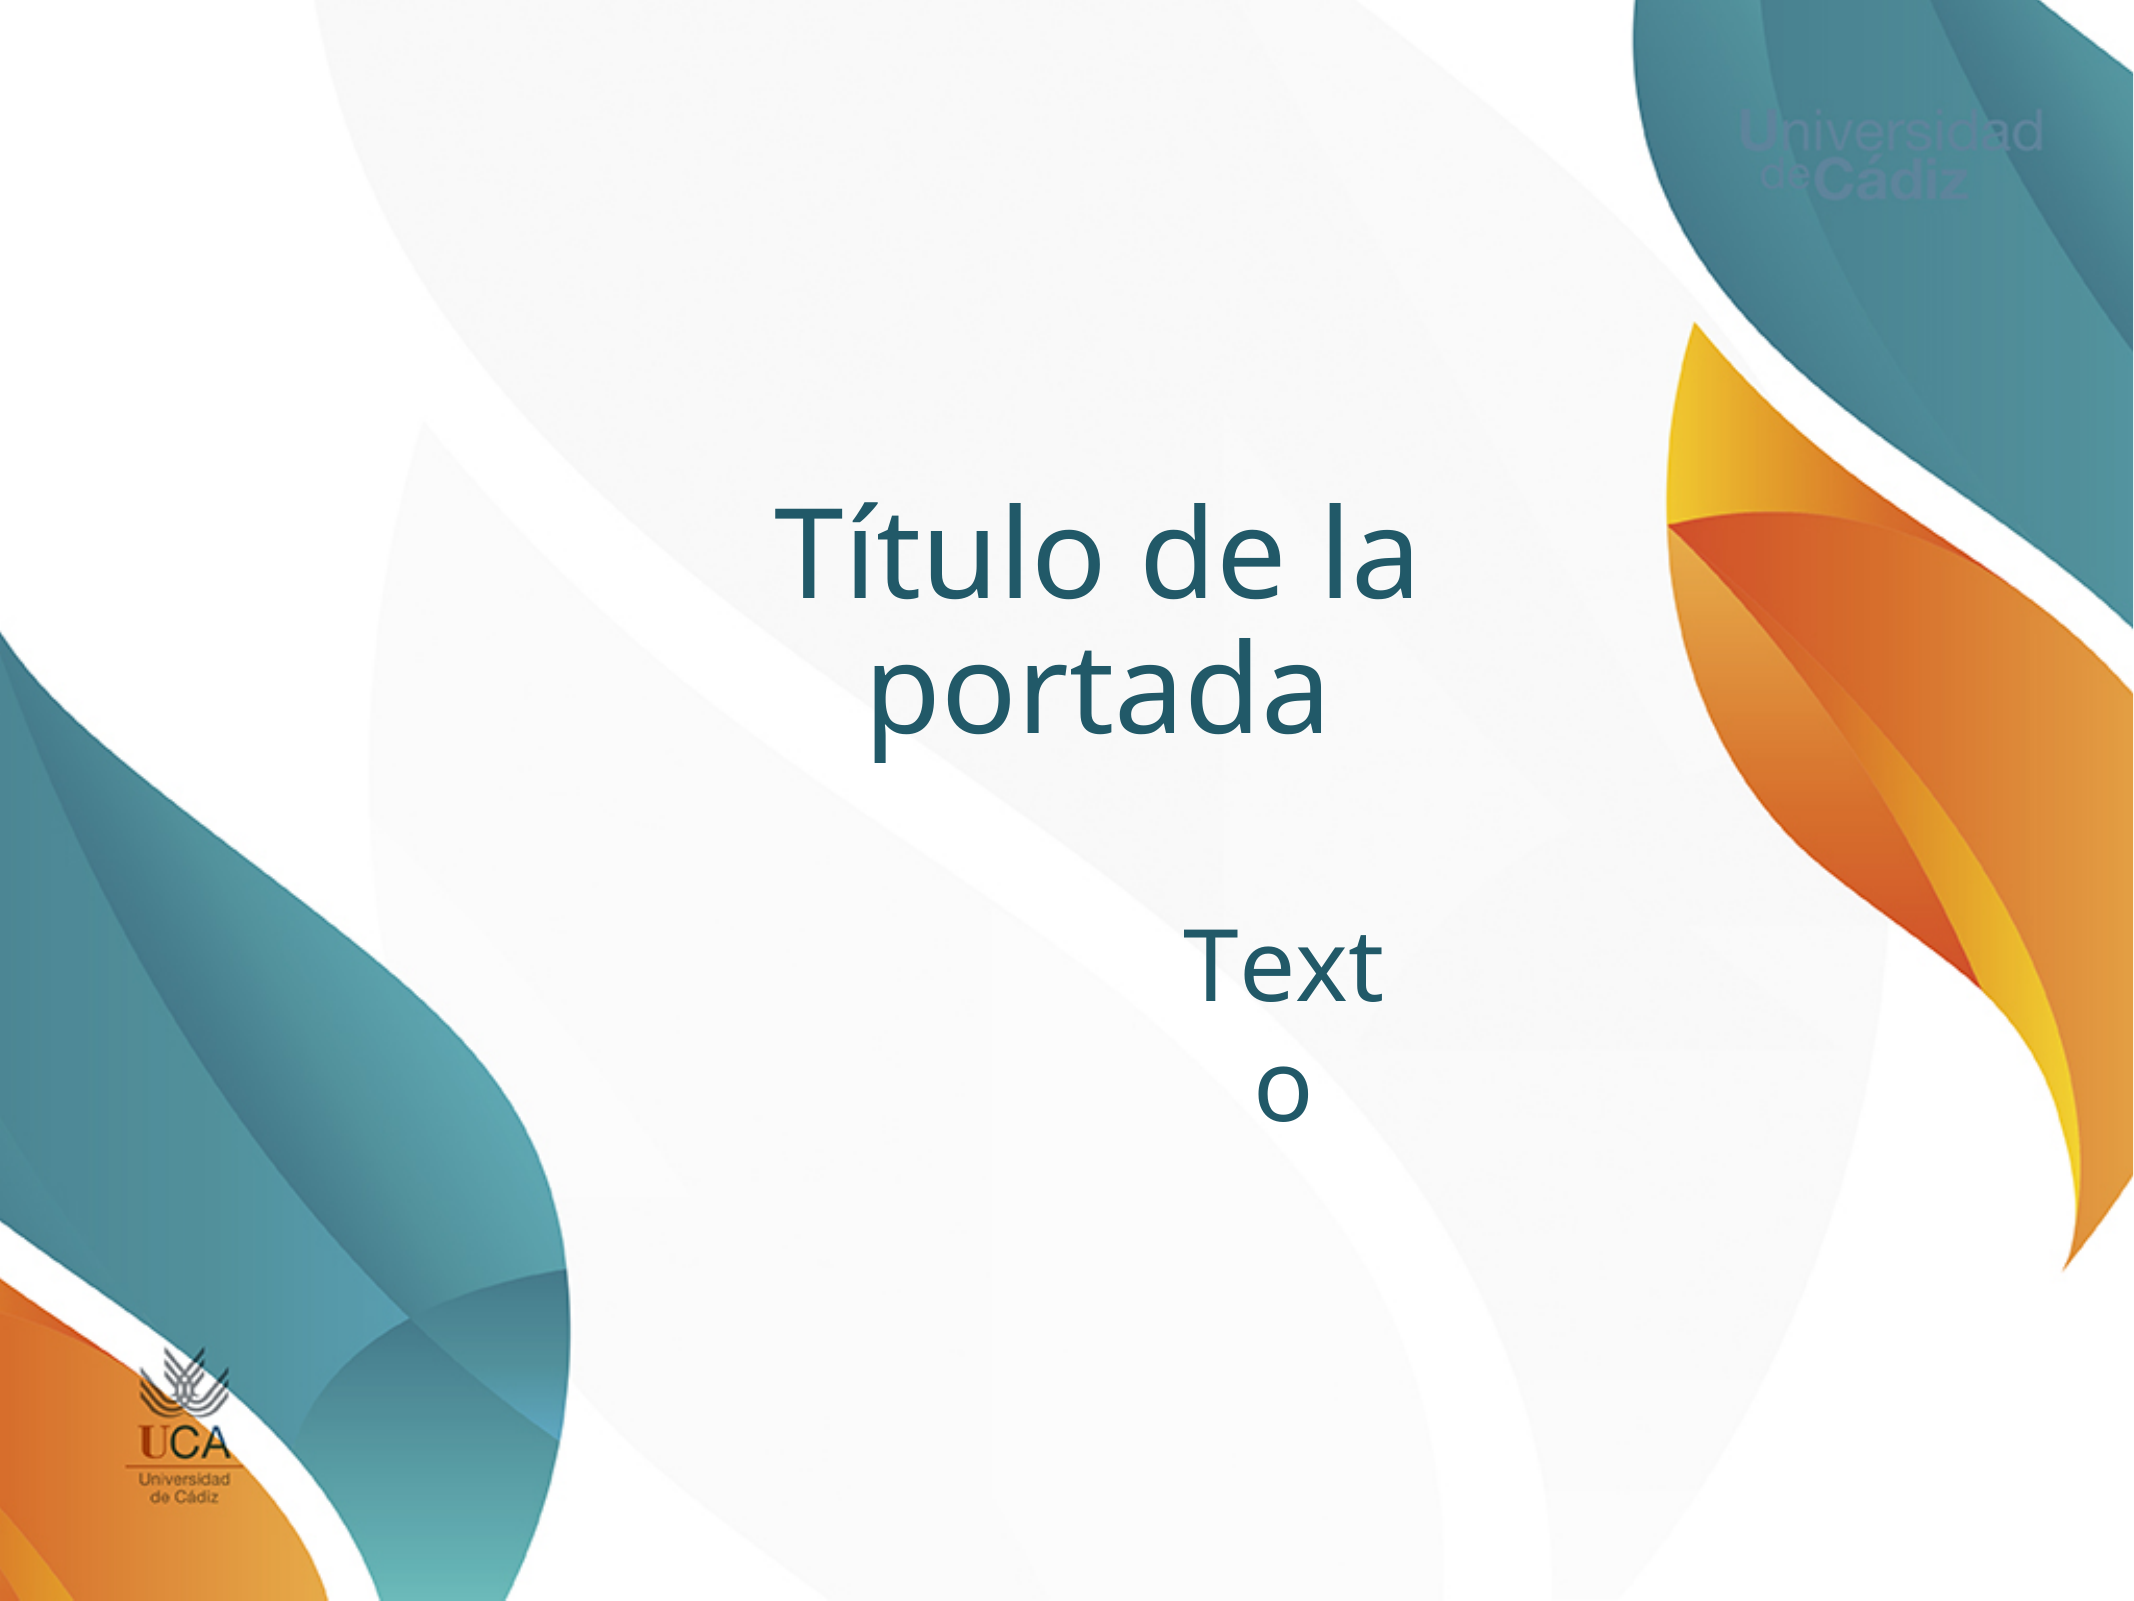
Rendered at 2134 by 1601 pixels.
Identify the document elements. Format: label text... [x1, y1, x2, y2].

text_box Texto [1166, 893, 1403, 1028]
text_box Título de la portada [542, 478, 1656, 774]
picture [0, 0, 2134, 1601]
